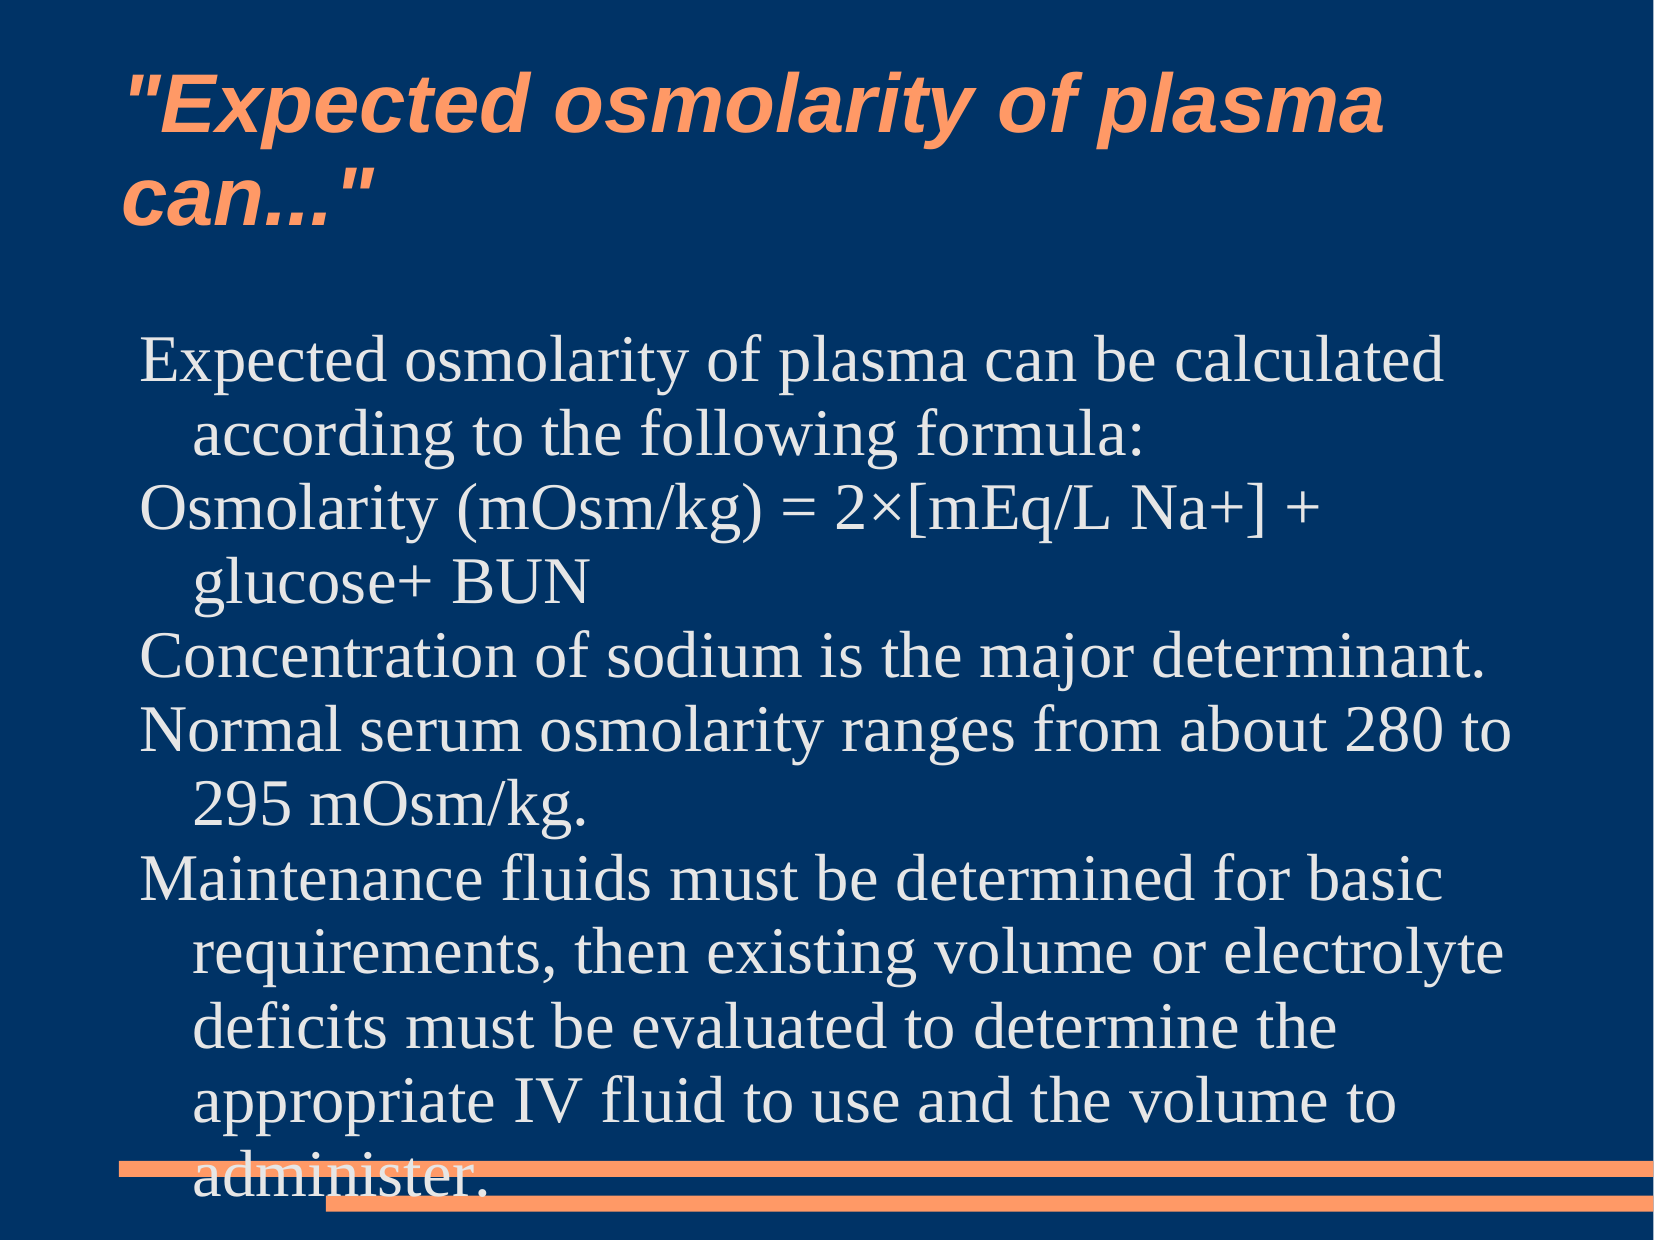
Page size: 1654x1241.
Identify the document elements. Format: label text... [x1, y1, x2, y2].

title "Expected osmolarity of plasma can..." [121, 46, 1534, 254]
list Expected osmolarity of plasma can be calculated according to the following formula: Osmolarity (mOsm/kg) = 2×[mEq/L Na+] + glucose+ BUN Concentration of sodium is the major determinant. Normal serum osmolarity ranges from about 280 to 295 mOsm/kg. Maintenance fluids must be determined for basic requirements, then existing volume or electrolyte deficits must be evaluated to determine the appropriate IV fluid to use and the volume to administer. [121, 322, 1561, 1211]
